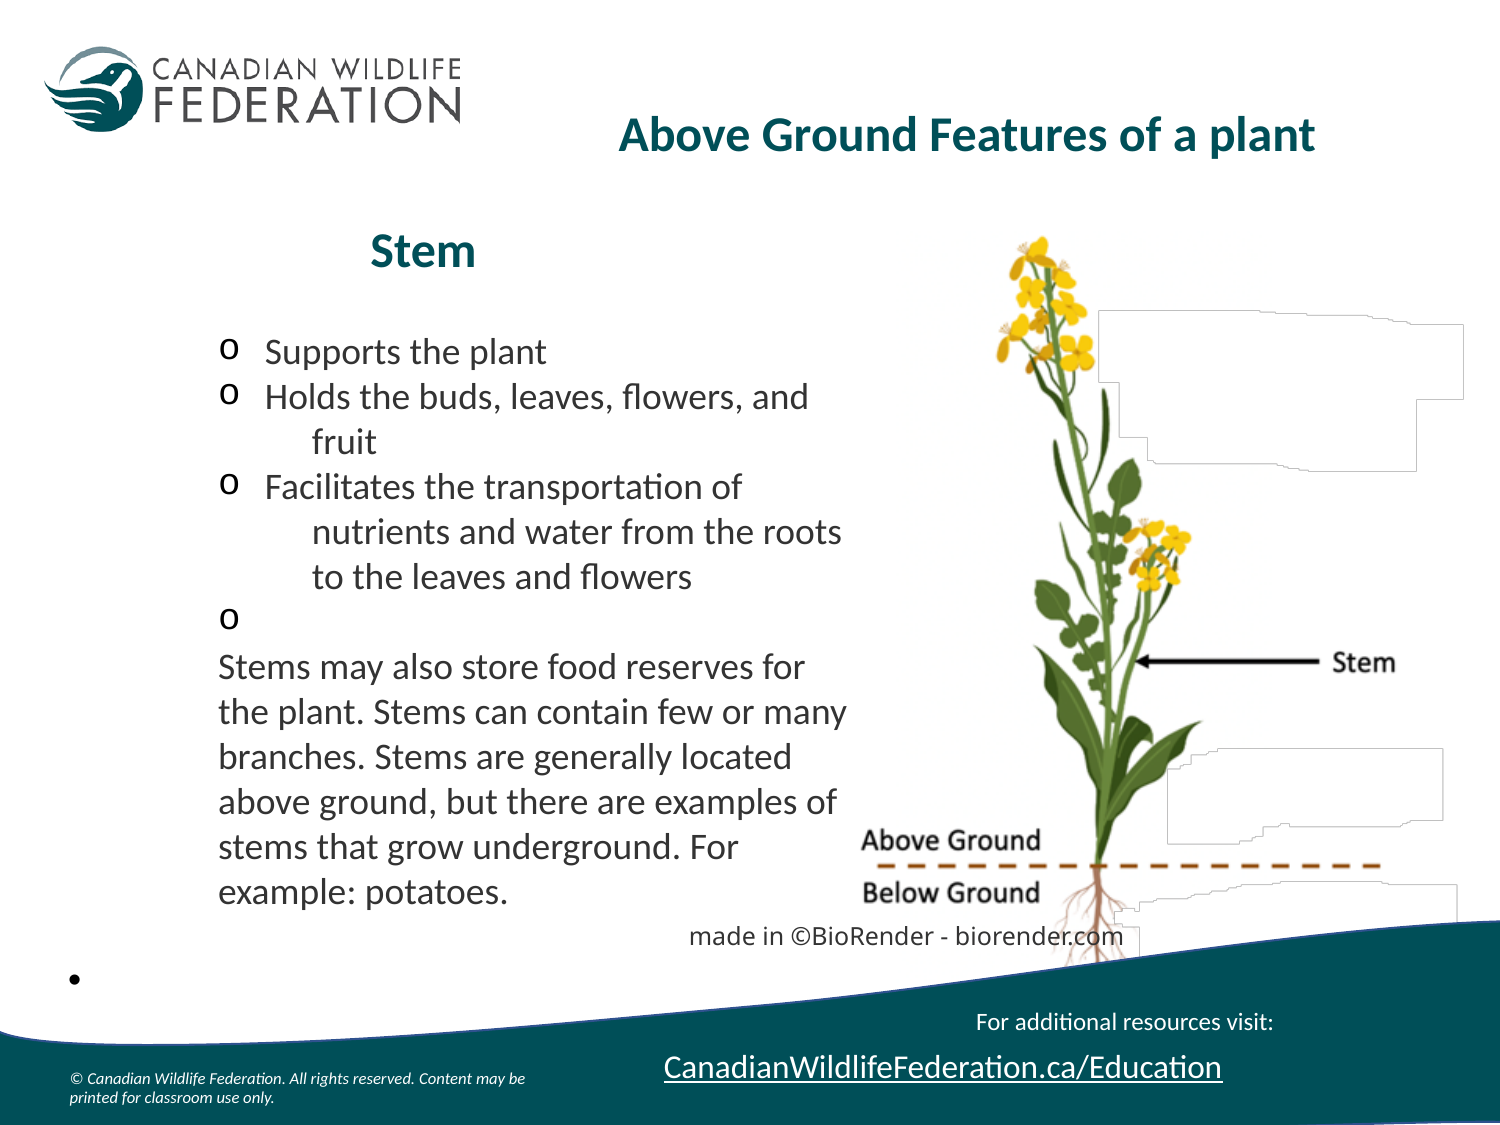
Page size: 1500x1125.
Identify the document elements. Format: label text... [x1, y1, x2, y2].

text_box Stem [53, 210, 794, 286]
text_box © Canadian Wildlife Federation. All rights reserved. Content may be printed for classroom use only. [54, 1059, 562, 1116]
picture [769, 231, 1500, 921]
text_box [0, 921, 1500, 1125]
text_box made in ©BioRender - biorender.com [673, 912, 1495, 959]
text_box Above Ground Features of a plant [603, 93, 1344, 170]
picture [44, 46, 460, 132]
text_box For additional resources visit: [961, 998, 1438, 1044]
text_box Supports the plant Holds the buds, leaves, flowers, and fruit Facilitates the transportation of nutrients and water from the roots to the leaves and flowers Stems may also store food reserves for the plant. Stems can contain few or many branches. Stems are generally located above ground, but there are examples of stems that grow underground. For example: potatoes. [53, 319, 864, 926]
picture [769, 959, 1122, 1004]
text_box CanadianWildlifeFederation.ca/Education [648, 1037, 1438, 1094]
